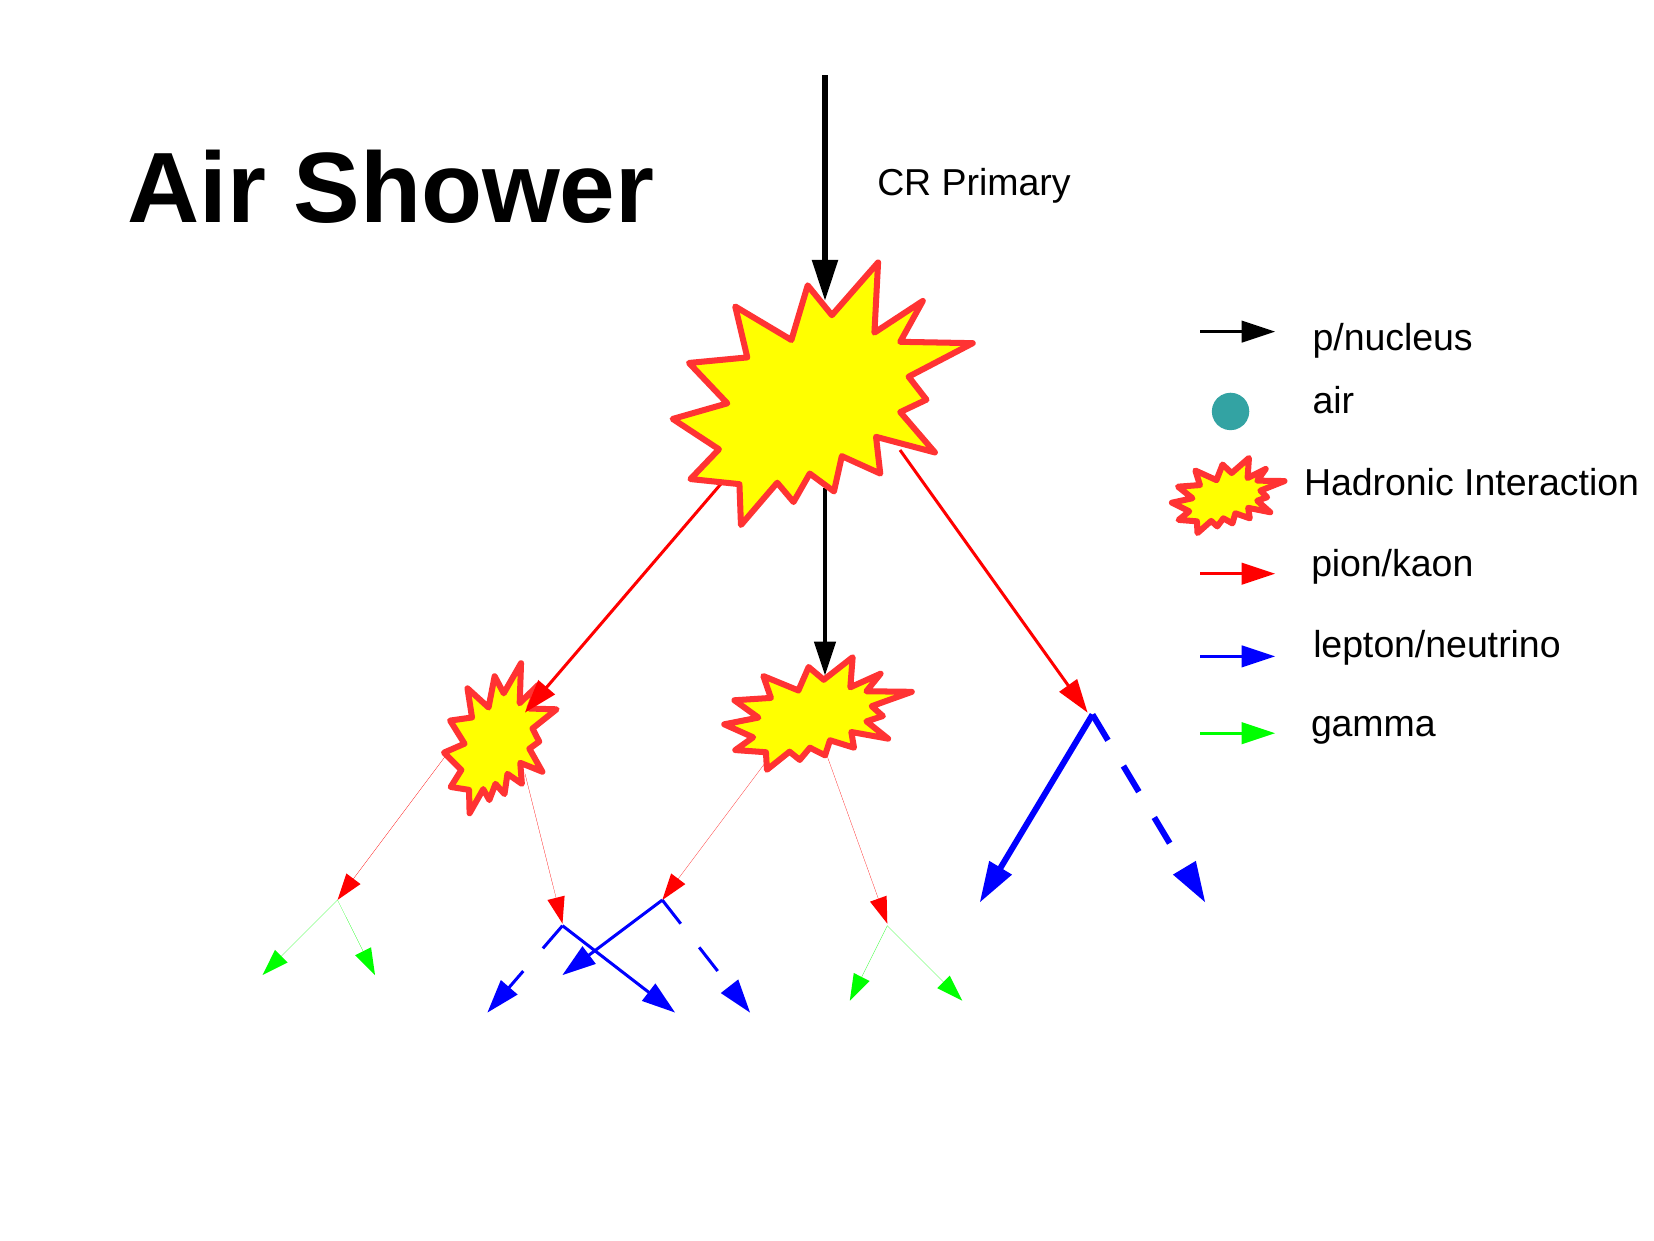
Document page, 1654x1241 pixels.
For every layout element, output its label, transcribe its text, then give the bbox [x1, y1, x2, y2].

text_box [444, 663, 557, 814]
text_box [672, 262, 973, 526]
text_box gamma [1296, 694, 1451, 766]
text_box CR Primary [862, 154, 1087, 226]
text_box Hadronic Interaction [1289, 454, 1654, 526]
text_box p/nucleus air [1297, 288, 1488, 443]
text_box [1171, 457, 1285, 534]
text_box Air Shower [112, 124, 670, 291]
text_box [1211, 392, 1250, 431]
text_box [724, 657, 912, 770]
text_box lepton/neutrino [1298, 616, 1576, 687]
text_box pion/kaon [1296, 535, 1489, 606]
